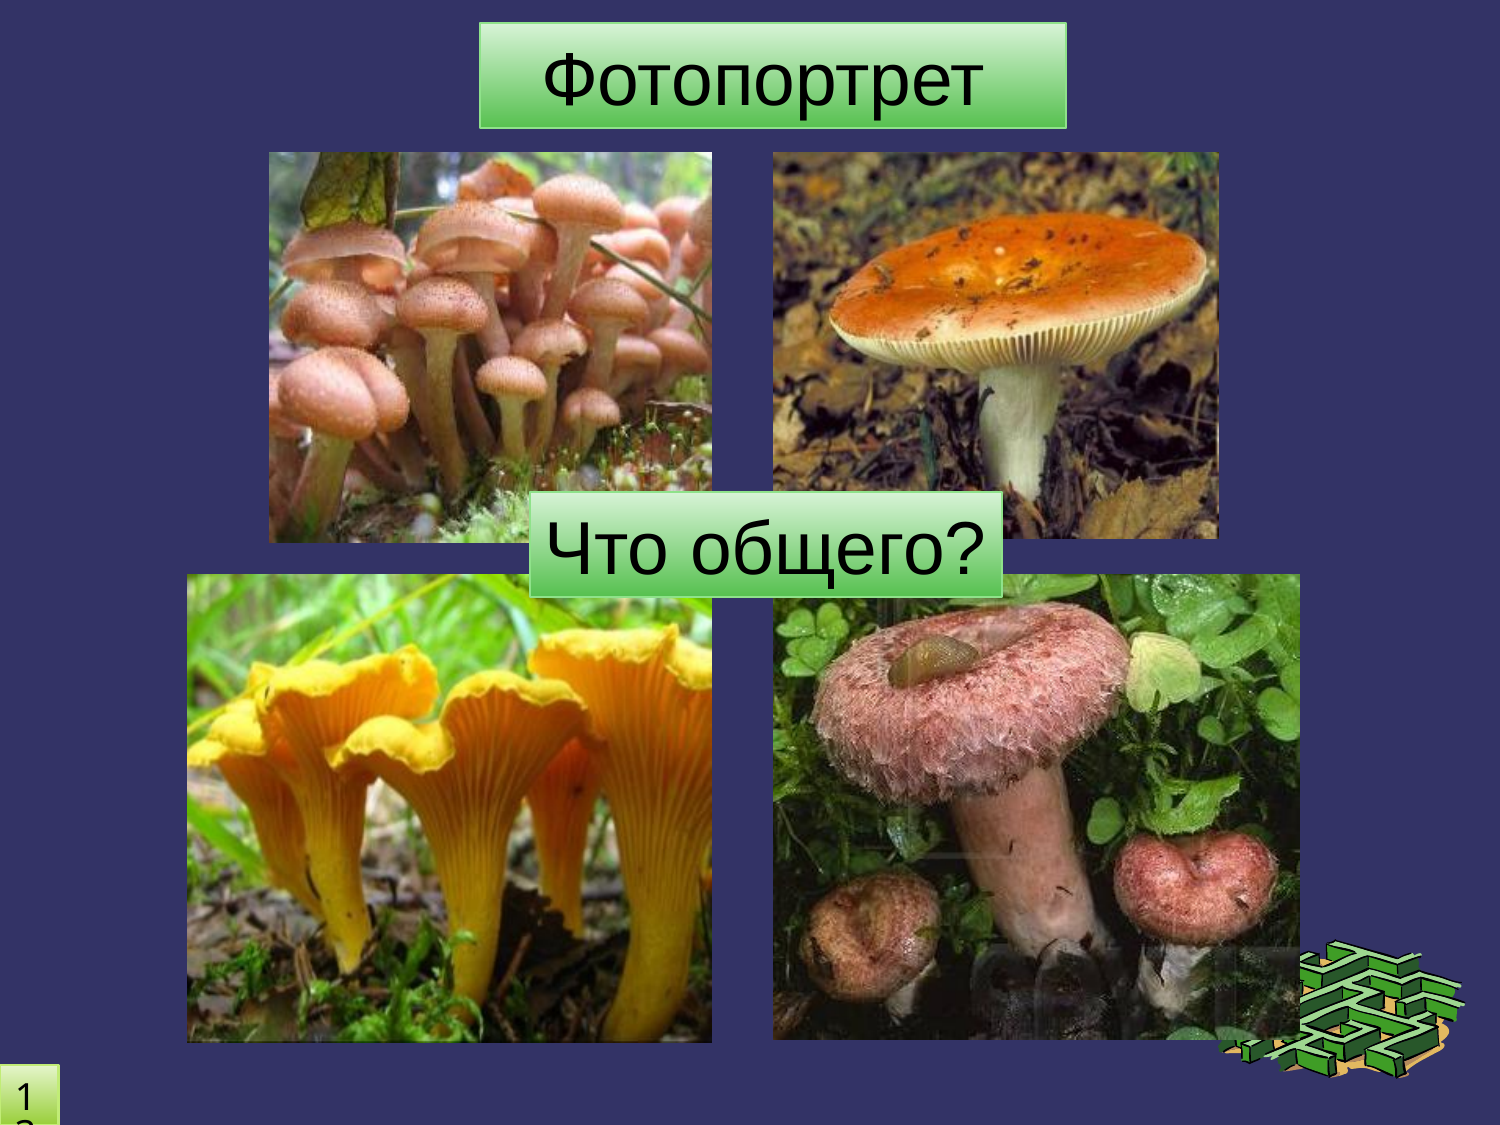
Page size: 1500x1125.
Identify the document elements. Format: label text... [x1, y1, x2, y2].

slide_number <номер> [0, 1065, 59, 1125]
picture [269, 152, 712, 543]
picture [187, 574, 712, 1043]
text_box Фотопортрет [480, 23, 1067, 129]
picture [773, 574, 1300, 1040]
text_box Что общего? [529, 492, 1002, 597]
picture [773, 152, 1219, 539]
